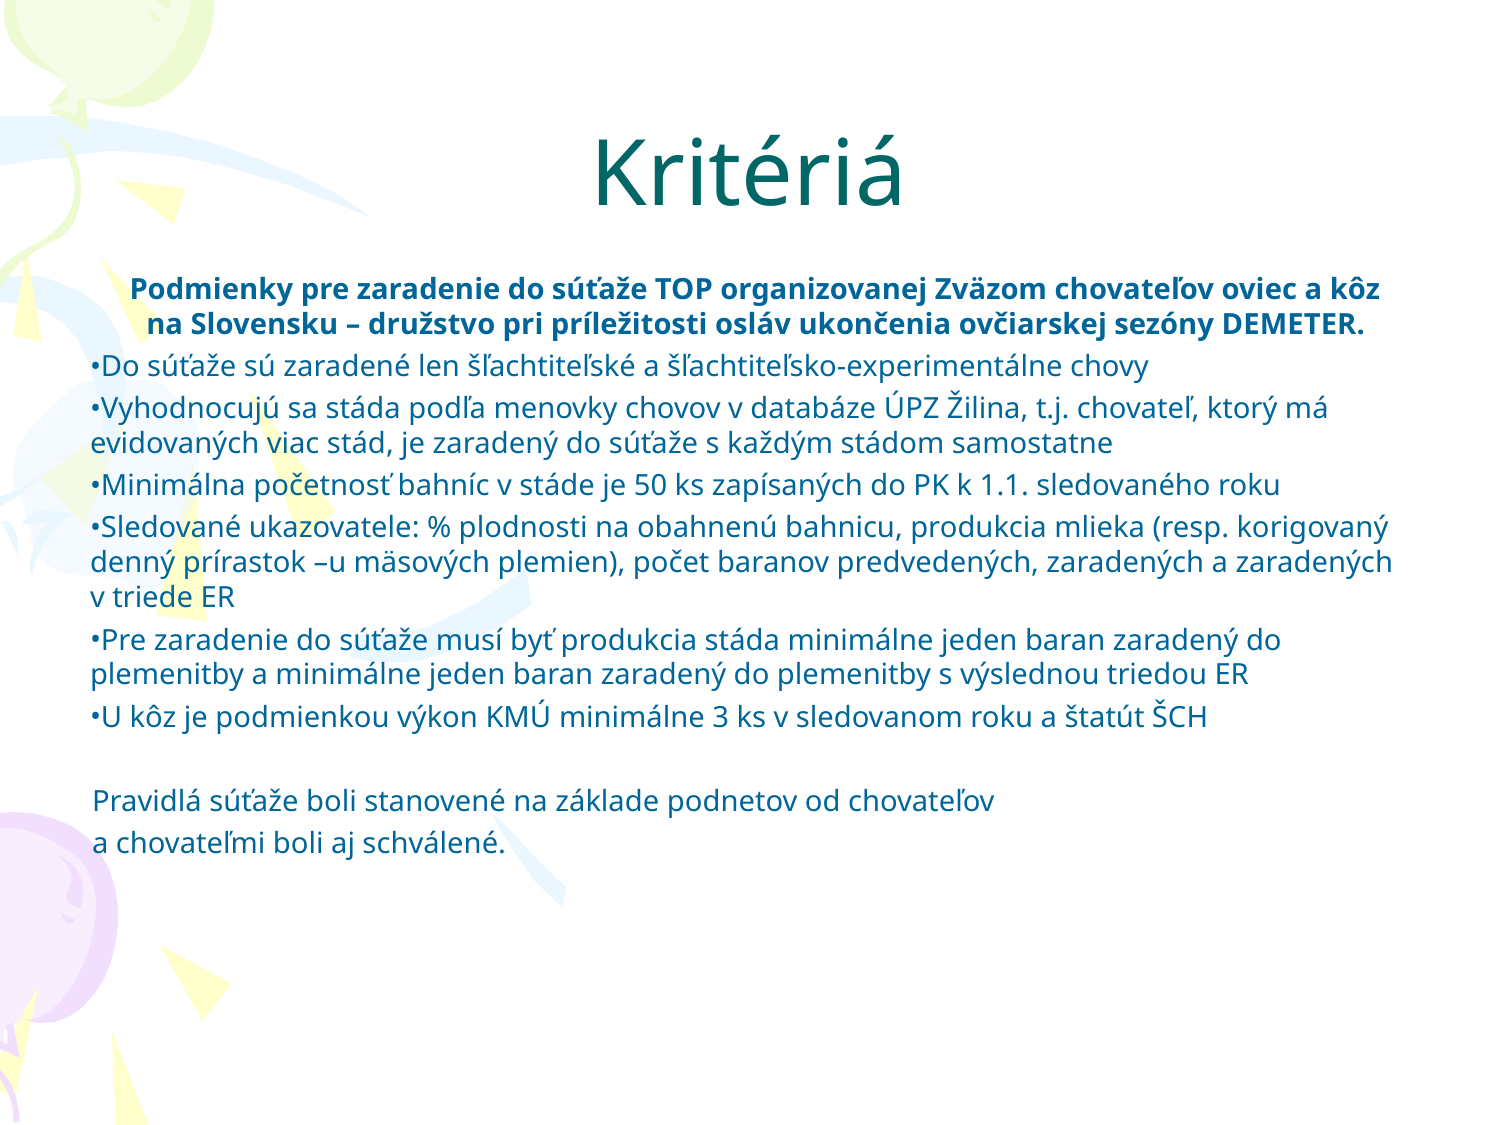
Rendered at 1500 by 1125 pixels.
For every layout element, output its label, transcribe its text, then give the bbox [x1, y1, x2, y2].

text_box Podmienky pre zaradenie do súťaže TOP organizovanej Zväzom chovateľov oviec a kôz na Slovensku – družstvo pri príležitosti osláv ukončenia ovčiarskej sezóny DEMETER. Do súťaže sú zaradené len šľachtiteľské a šľachtiteľsko-experimentálne chovy Vyhodnocujú sa stáda podľa menovky chovov v databáze ÚPZ Žilina, t.j. chovateľ, ktorý má evidovaných viac stád, je zaradený do súťaže s každým stádom samostatne Minimálna početnosť bahníc v stáde je 50 ks zapísaných do PK k 1.1. sledovaného roku Sledované ukazovatele: % plodnosti na obahnenú bahnicu, produkcia mlieka (resp. korigovaný denný prírastok –u mäsových plemien), počet baranov predvedených, zaradených a zaradených v triede ER Pre zaradenie do súťaže musí byť produkcia stáda minimálne jeden baran zaradený do plemenitby a minimálne jeden baran zaradený do plemenitby s výslednou triedou ER U kôz je podmienkou výkon KMÚ minimálne 3 ks v sledovanom roku a štatút ŠCH Pravidlá súťaže boli stanovené na základe podnetov od chovateľov a chovateľmi boli aj schválené. [75, 262, 1426, 994]
text_box Kritériá [72, 16, 1426, 233]
